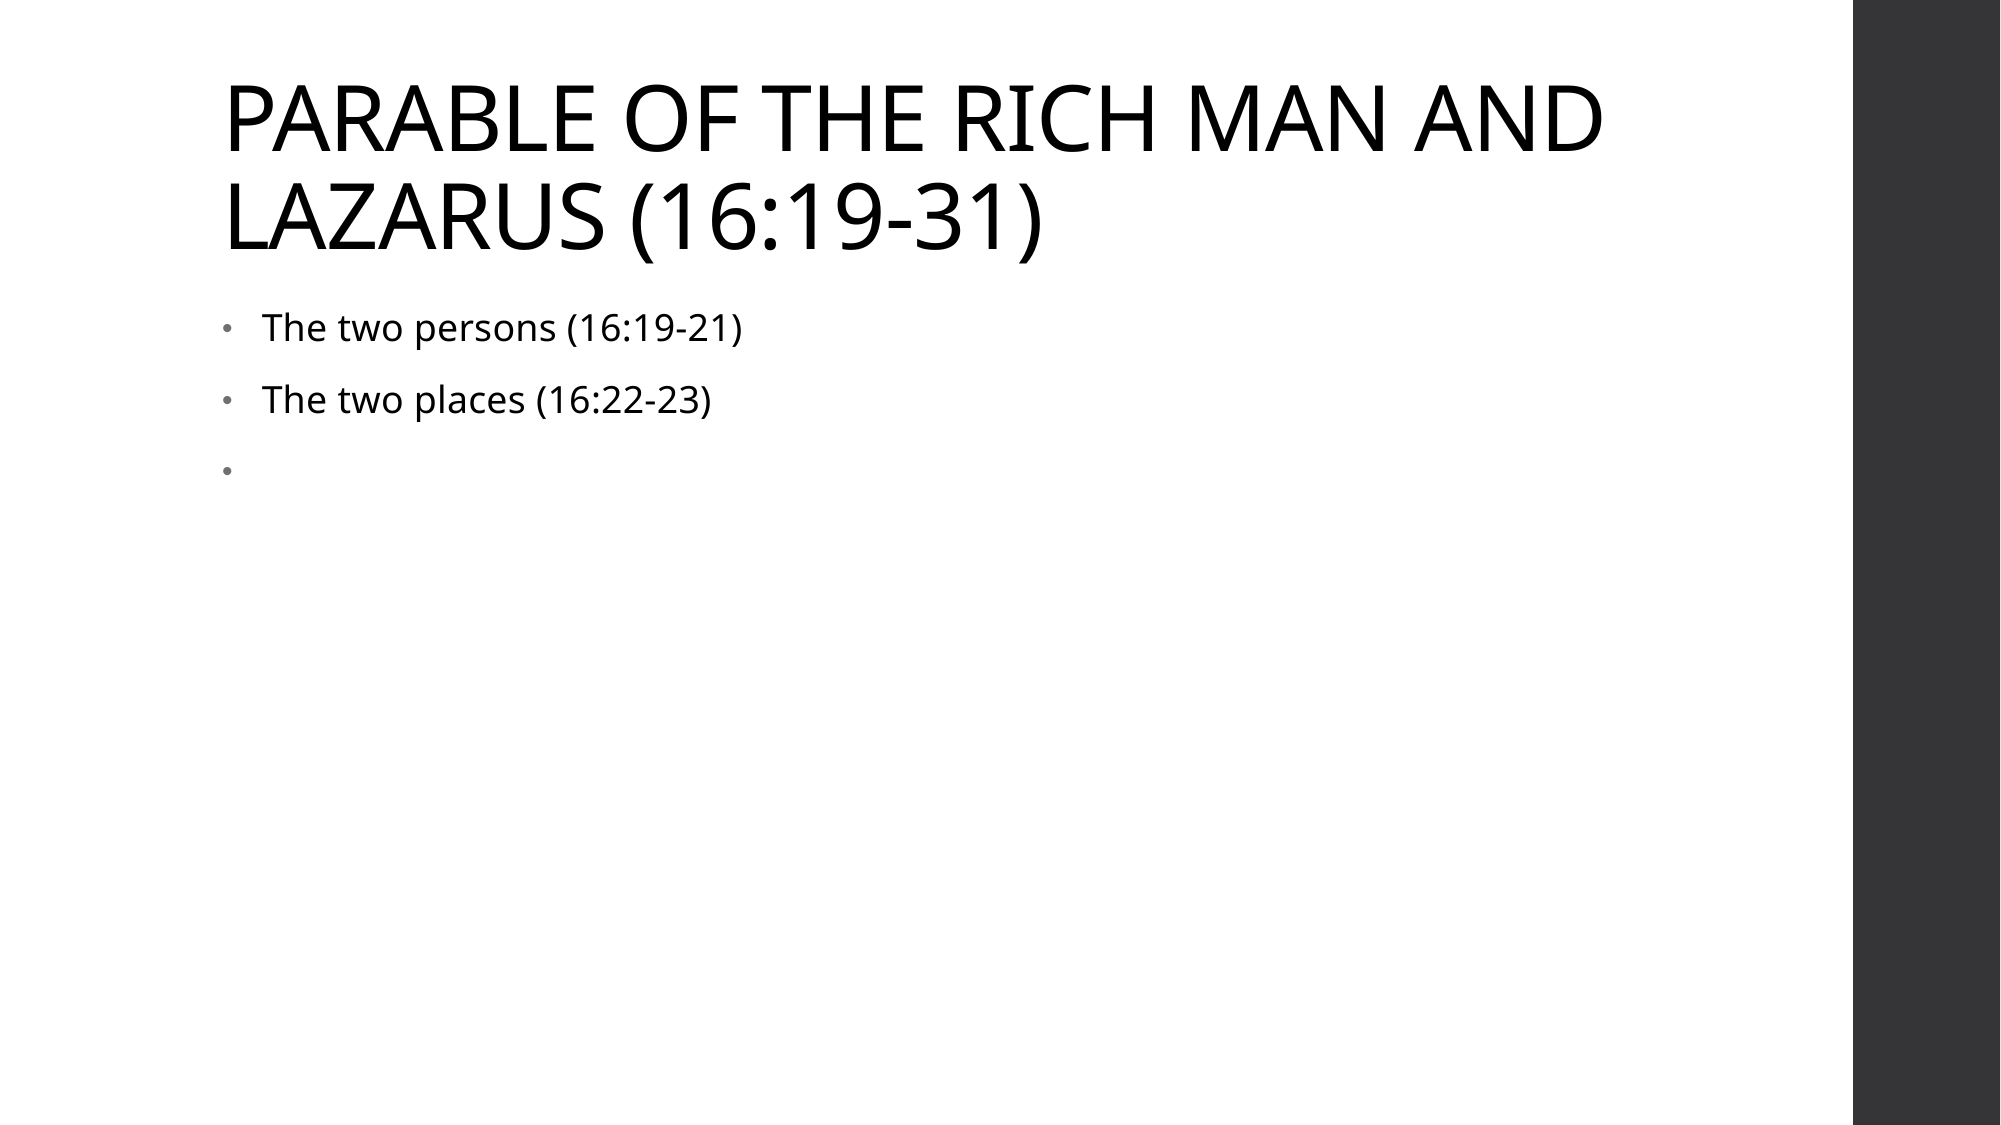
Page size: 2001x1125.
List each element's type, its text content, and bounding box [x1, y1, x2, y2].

list The two persons (16:19-21) The two places (16:22-23) [206, 299, 1617, 1014]
title PARABLE OF THE RICH MAN AND LAZARUS (16:19-31) [206, 60, 1797, 278]
